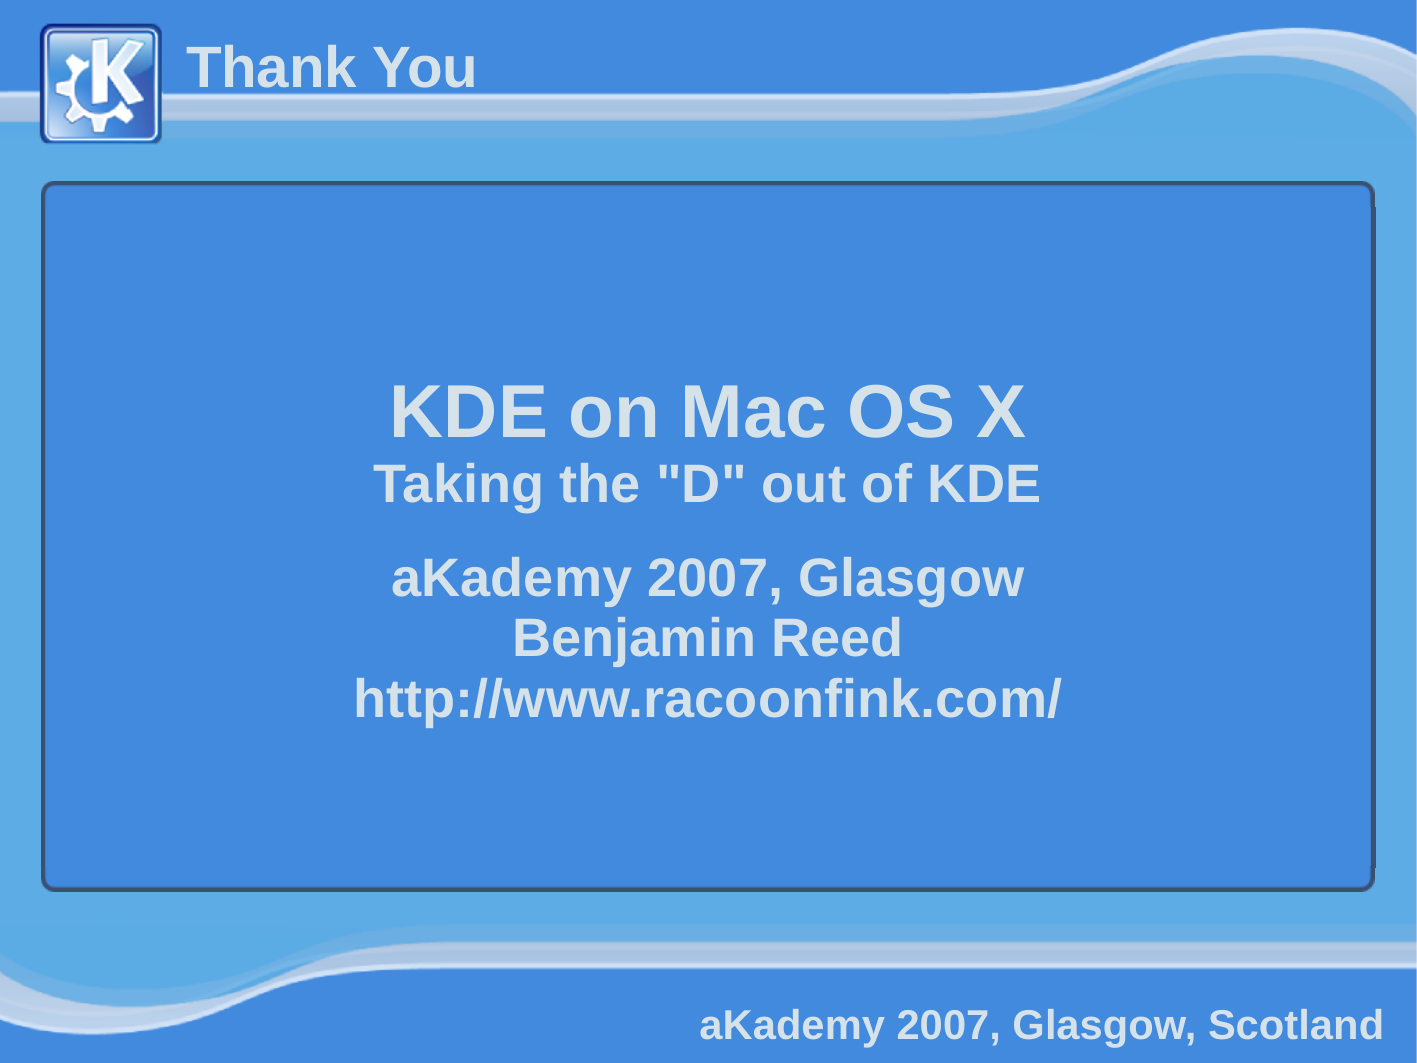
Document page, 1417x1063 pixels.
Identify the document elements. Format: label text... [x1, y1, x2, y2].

picture [0, 0, 1417, 1063]
text_box KDE on Mac OS X Taking the "D" out of KDE aKademy 2007, Glasgow Benjamin Reed http://www.racoonfink.com/ [58, 194, 1359, 881]
text_box Thank You [171, 27, 1048, 105]
